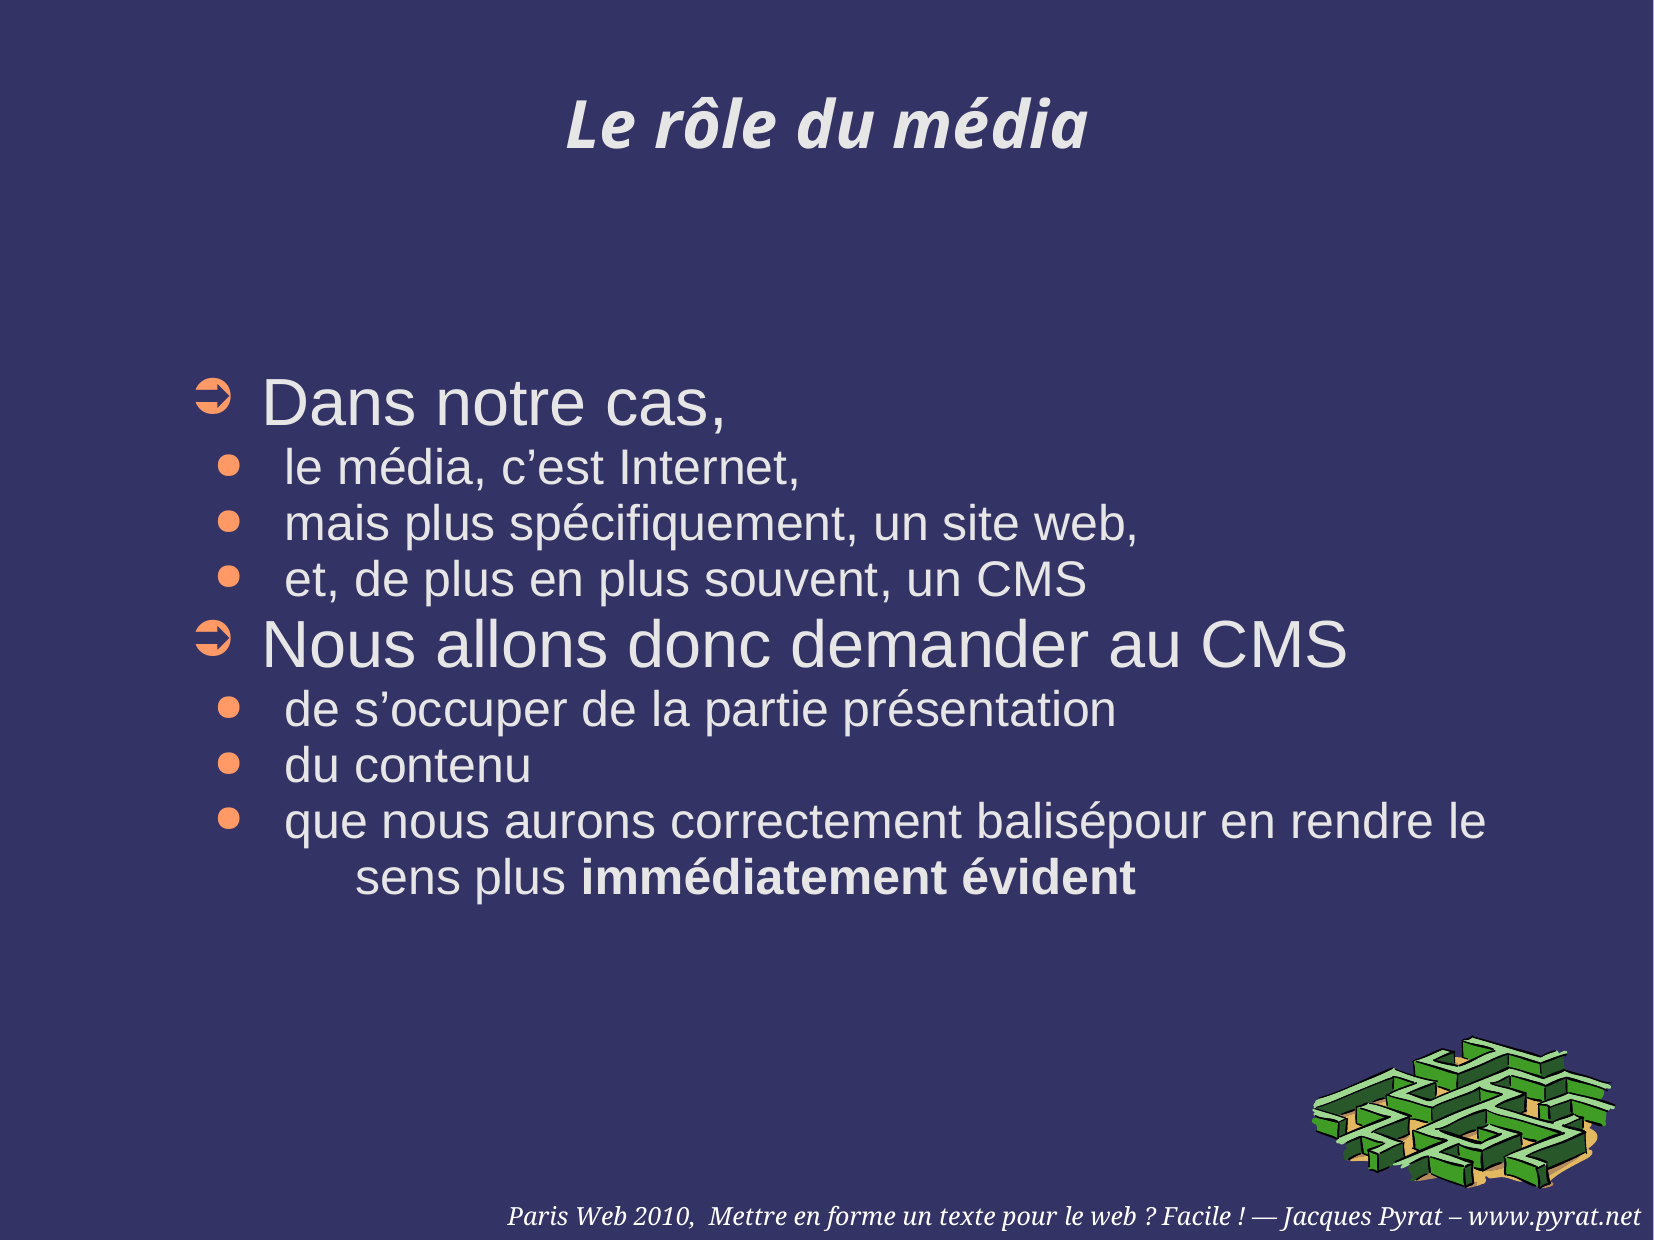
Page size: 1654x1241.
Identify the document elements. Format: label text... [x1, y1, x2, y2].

list Dans notre cas, le média, c’est Internet, mais plus spécifiquement, un site web, et, de plus en plus souvent, un CMS Nous allons donc demander au CMS de s’occuper de la partie présentation du contenu que nous aurons correctement balisépour en rendre le sens plus immédiatement évident [178, 364, 1570, 1147]
title Le rôle du média [121, 19, 1534, 227]
